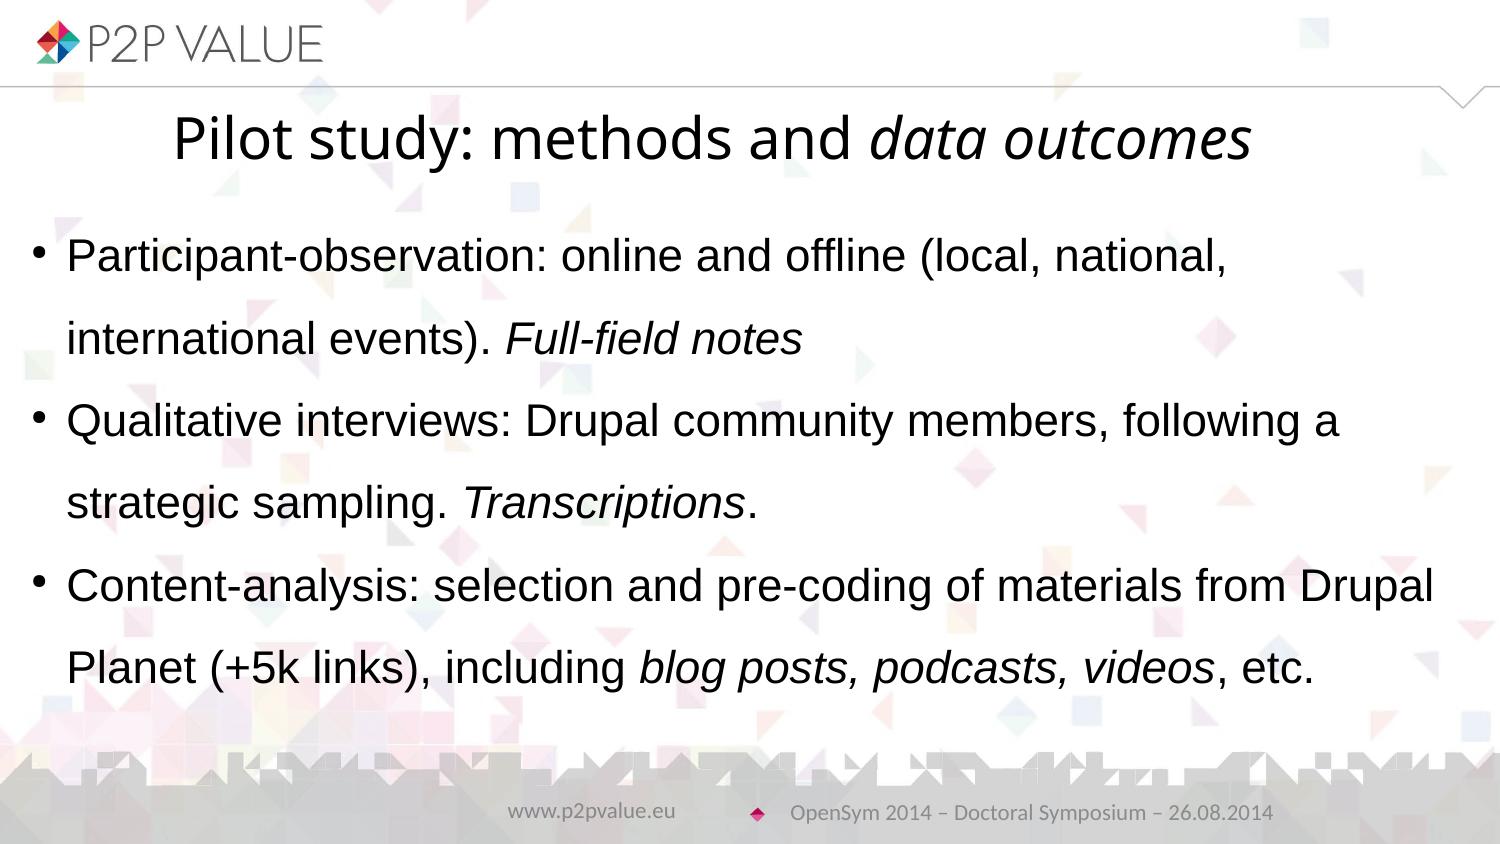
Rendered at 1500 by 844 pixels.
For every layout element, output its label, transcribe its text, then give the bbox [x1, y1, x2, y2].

text_box OpenSym 2014 – Doctoral Symposium – 26.08.2014 [777, 788, 1470, 834]
text_box www.p2pvalue.eu [501, 789, 720, 829]
subtitle Participant-observation: online and offline (local, national, international events). Full-field notes Qualitative interviews: Drupal community members, following a strategic sampling. Transcriptions. Content-analysis: selection and pre-coding of materials from Drupal Planet (+5k links), including blog posts, podcasts, videos, etc. [17, 191, 1499, 747]
picture [0, 0, 1500, 844]
title Pilot study: methods and data outcomes [60, 92, 1366, 181]
